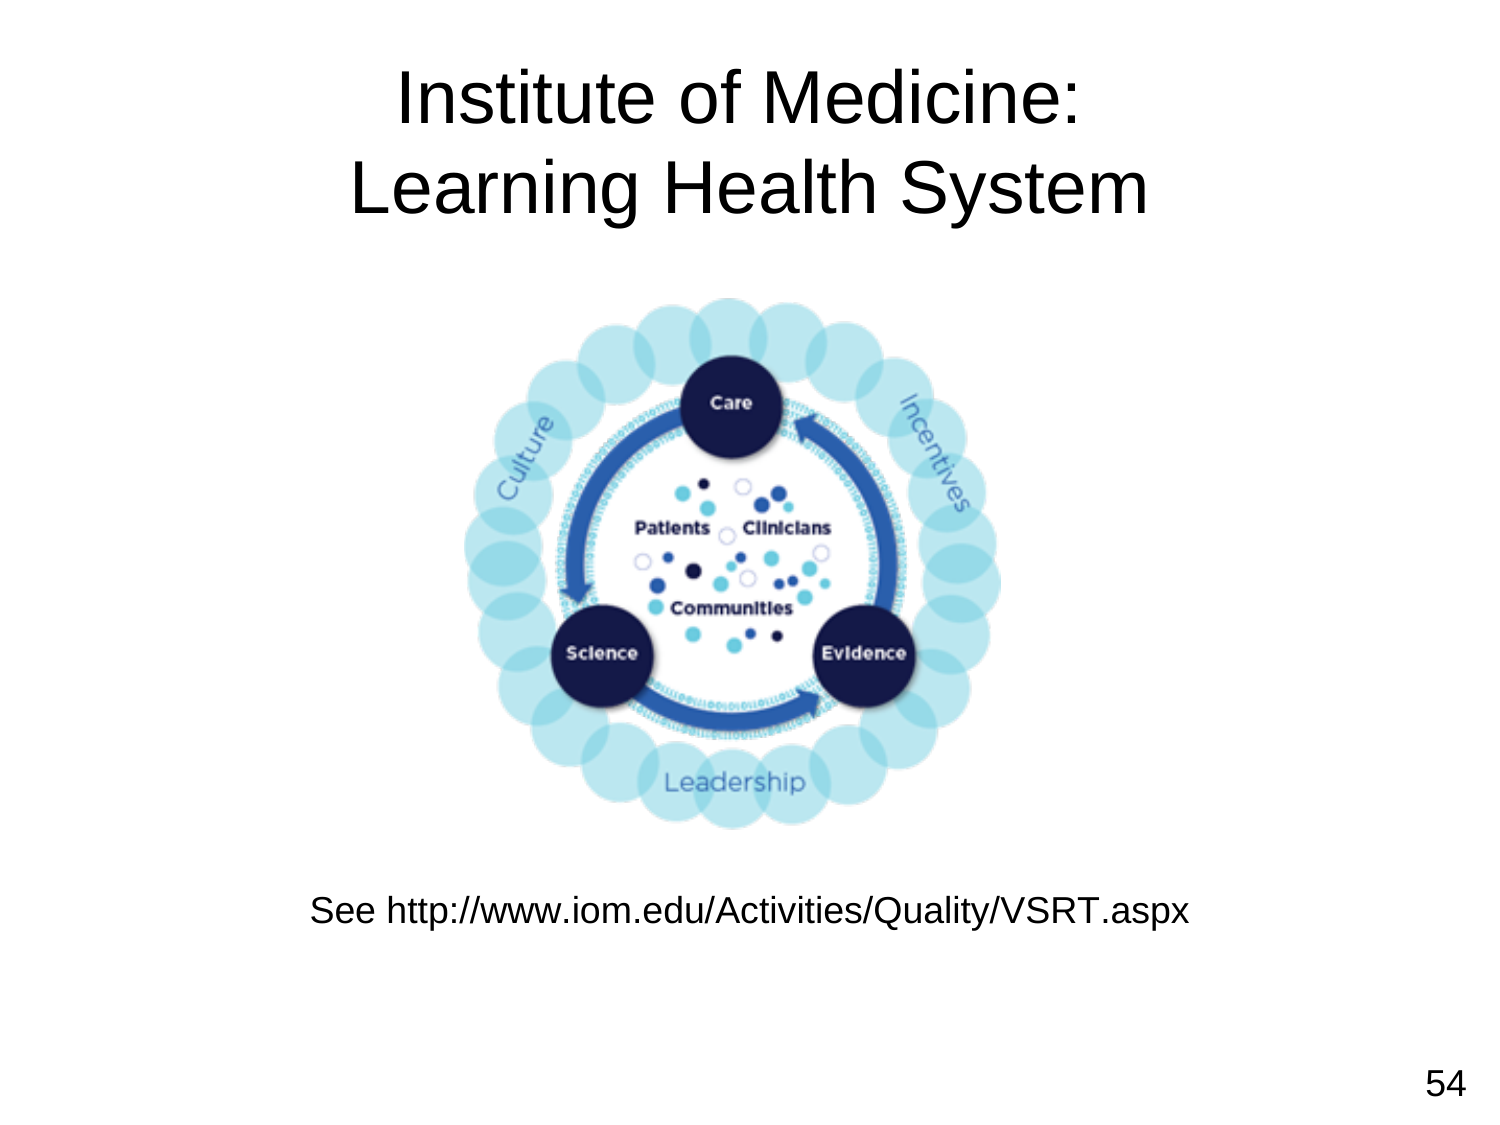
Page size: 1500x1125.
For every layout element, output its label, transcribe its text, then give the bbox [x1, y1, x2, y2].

picture [464, 297, 1001, 832]
title Institute of Medicine: Learning Health System [75, 44, 1425, 233]
text_box See http://www.iom.edu/Activities/Quality/VSRT.aspx [294, 878, 1206, 939]
